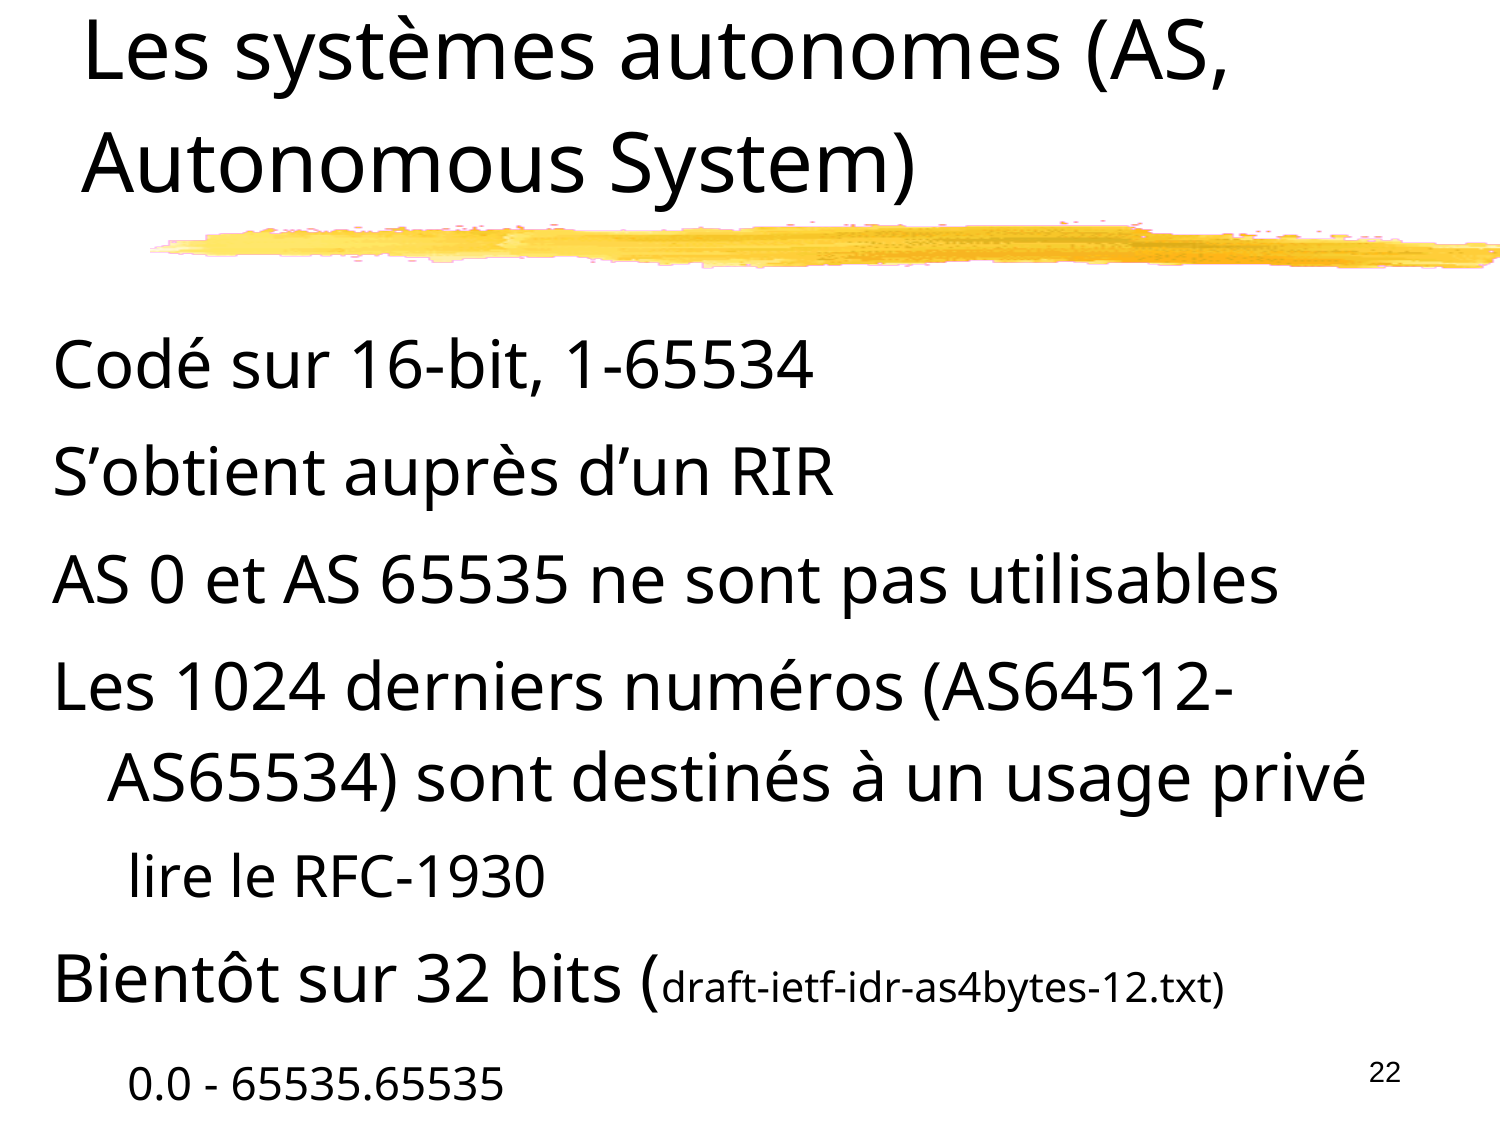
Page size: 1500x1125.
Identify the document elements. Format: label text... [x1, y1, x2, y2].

picture [150, 215, 1500, 279]
list Codé sur 16-bit, 1-65534 S’obtient auprès d’un RIR AS 0 et AS 65535 ne sont pas utilisables Les 1024 derniers numéros (AS64512-AS65534) sont destinés à un usage privé lire le RFC-1930 Bientôt sur 32 bits (draft-ietf-idr-as4bytes-12.txt) 0.0 - 65535.65535 [37, 309, 1500, 1101]
title Les systèmes autonomes (AS, Autonomous System) [66, 0, 1342, 225]
